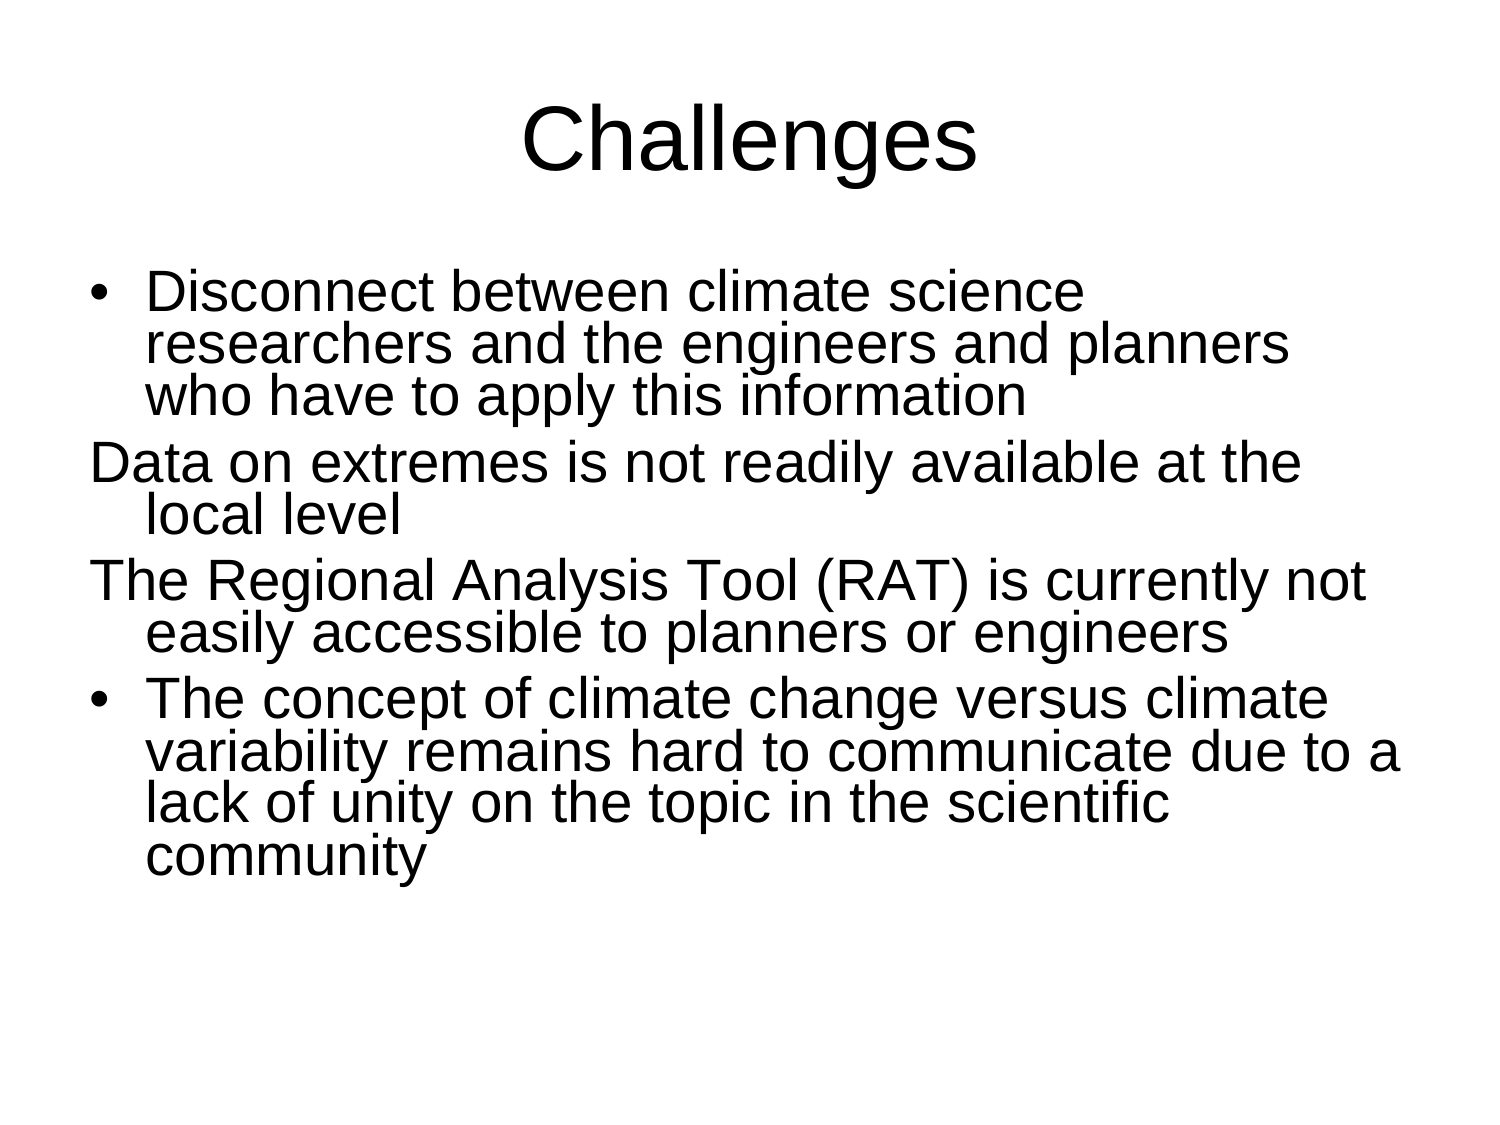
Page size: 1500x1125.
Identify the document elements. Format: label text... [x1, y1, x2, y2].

title Challenges [75, 45, 1426, 233]
list • Disconnect between climate science researchers and the engineers and planners who have to apply this information Data on extremes is not readily available at the local level The Regional Analysis Tool (RAT) is currently not easily accessible to planners or engineers • The concept of climate change versus climate variability remains hard to communicate due to a lack of unity on the topic in the scientific community [75, 262, 1426, 1008]
